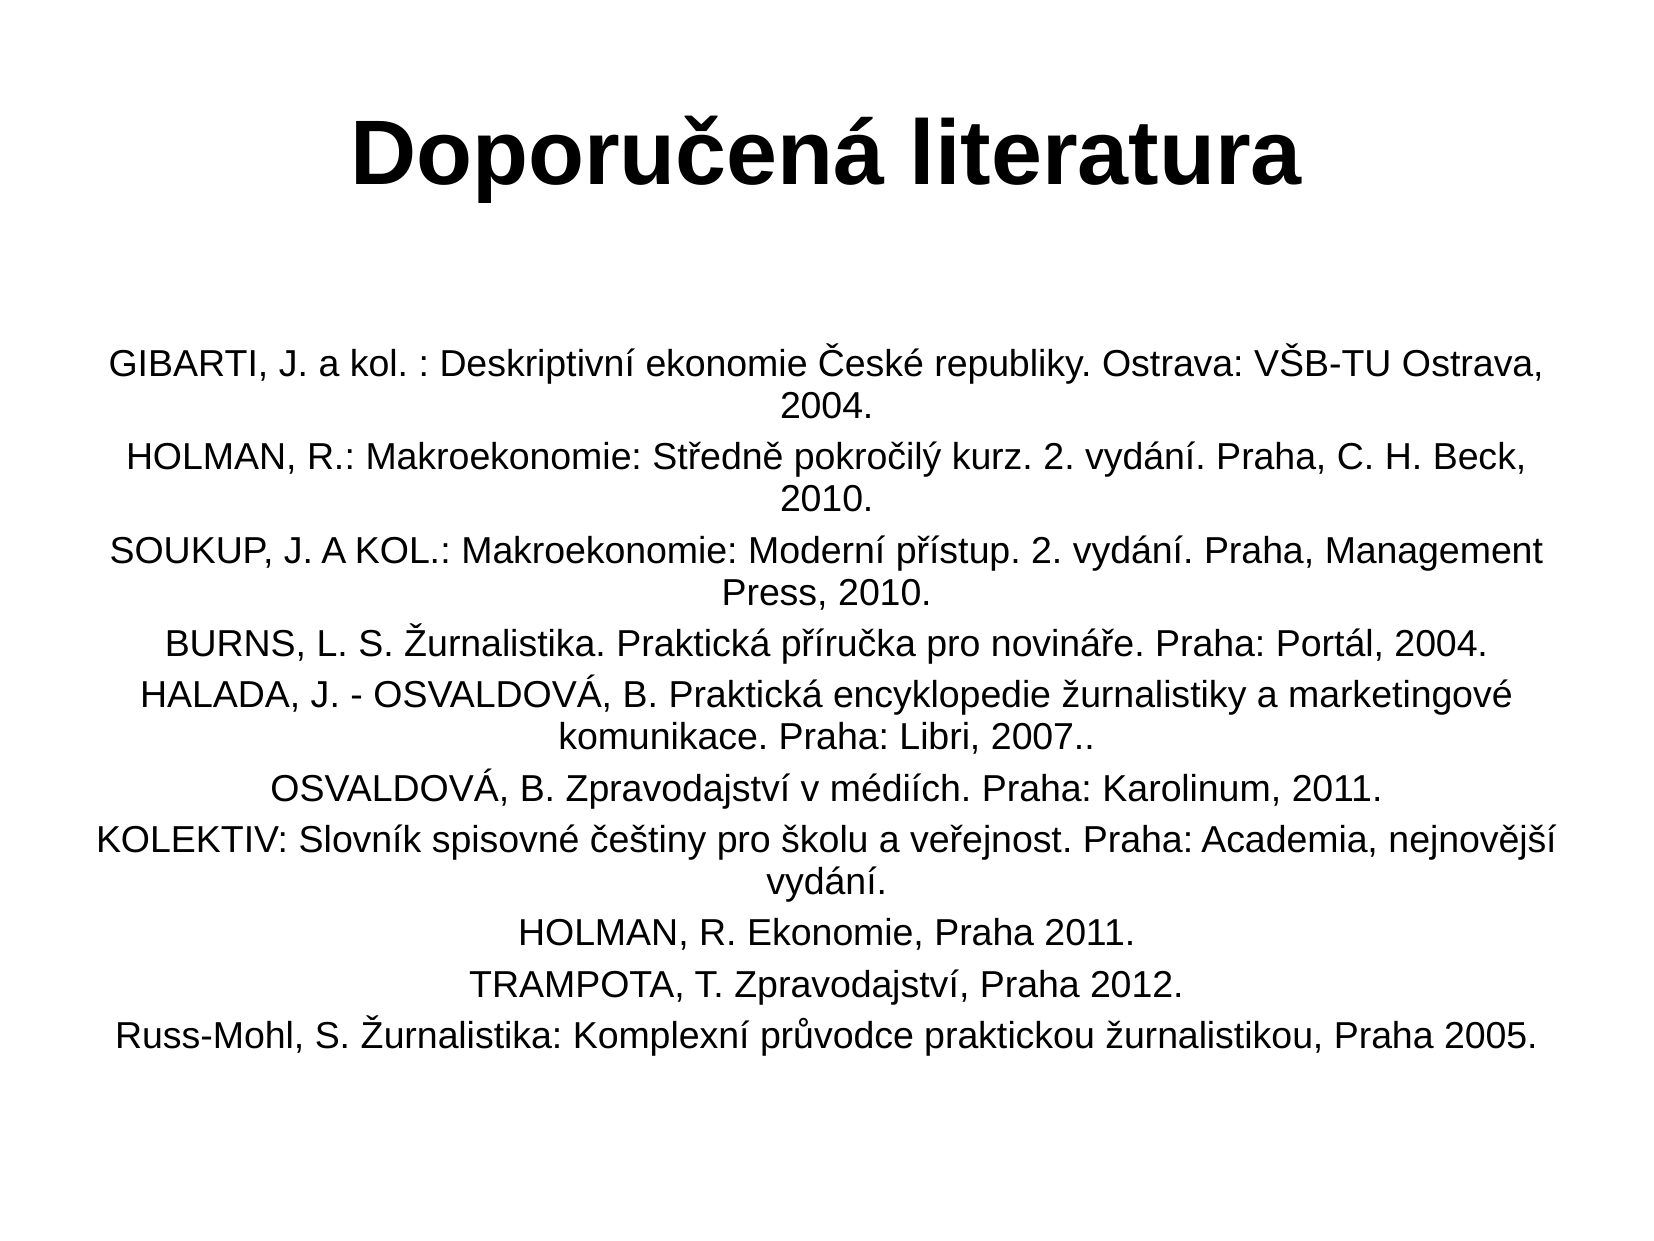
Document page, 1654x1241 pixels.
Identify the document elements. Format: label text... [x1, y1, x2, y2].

subtitle GIBARTI, J. a kol. : Deskriptivní ekonomie České republiky. Ostrava: VŠB-TU Ostrava, 2004. HOLMAN, R.: Makroekonomie: Středně pokročilý kurz. 2. vydání. Praha, C. H. Beck, 2010. SOUKUP, J. A KOL.: Makroekonomie: Moderní přístup. 2. vydání. Praha, Management Press, 2010. BURNS, L. S. Žurnalistika. Praktická příručka pro novináře. Praha: Portál, 2004. HALADA, J. - OSVALDOVÁ, B. Praktická encyklopedie žurnalistiky a marketingové komunikace. Praha: Libri, 2007.. OSVALDOVÁ, B. Zpravodajství v médiích. Praha: Karolinum, 2011. KOLEKTIV: Slovník spisovné češtiny pro školu a veřejnost. Praha: Academia, nejnovější vydání. HOLMAN, R. Ekonomie, Praha 2011. TRAMPOTA, T. Zpravodajství, Praha 2012. Russ-Mohl, S. Žurnalistika: Komplexní průvodce praktickou žurnalistikou, Praha 2005. [82, 290, 1571, 1109]
title Doporučená literatura [82, 49, 1571, 257]
